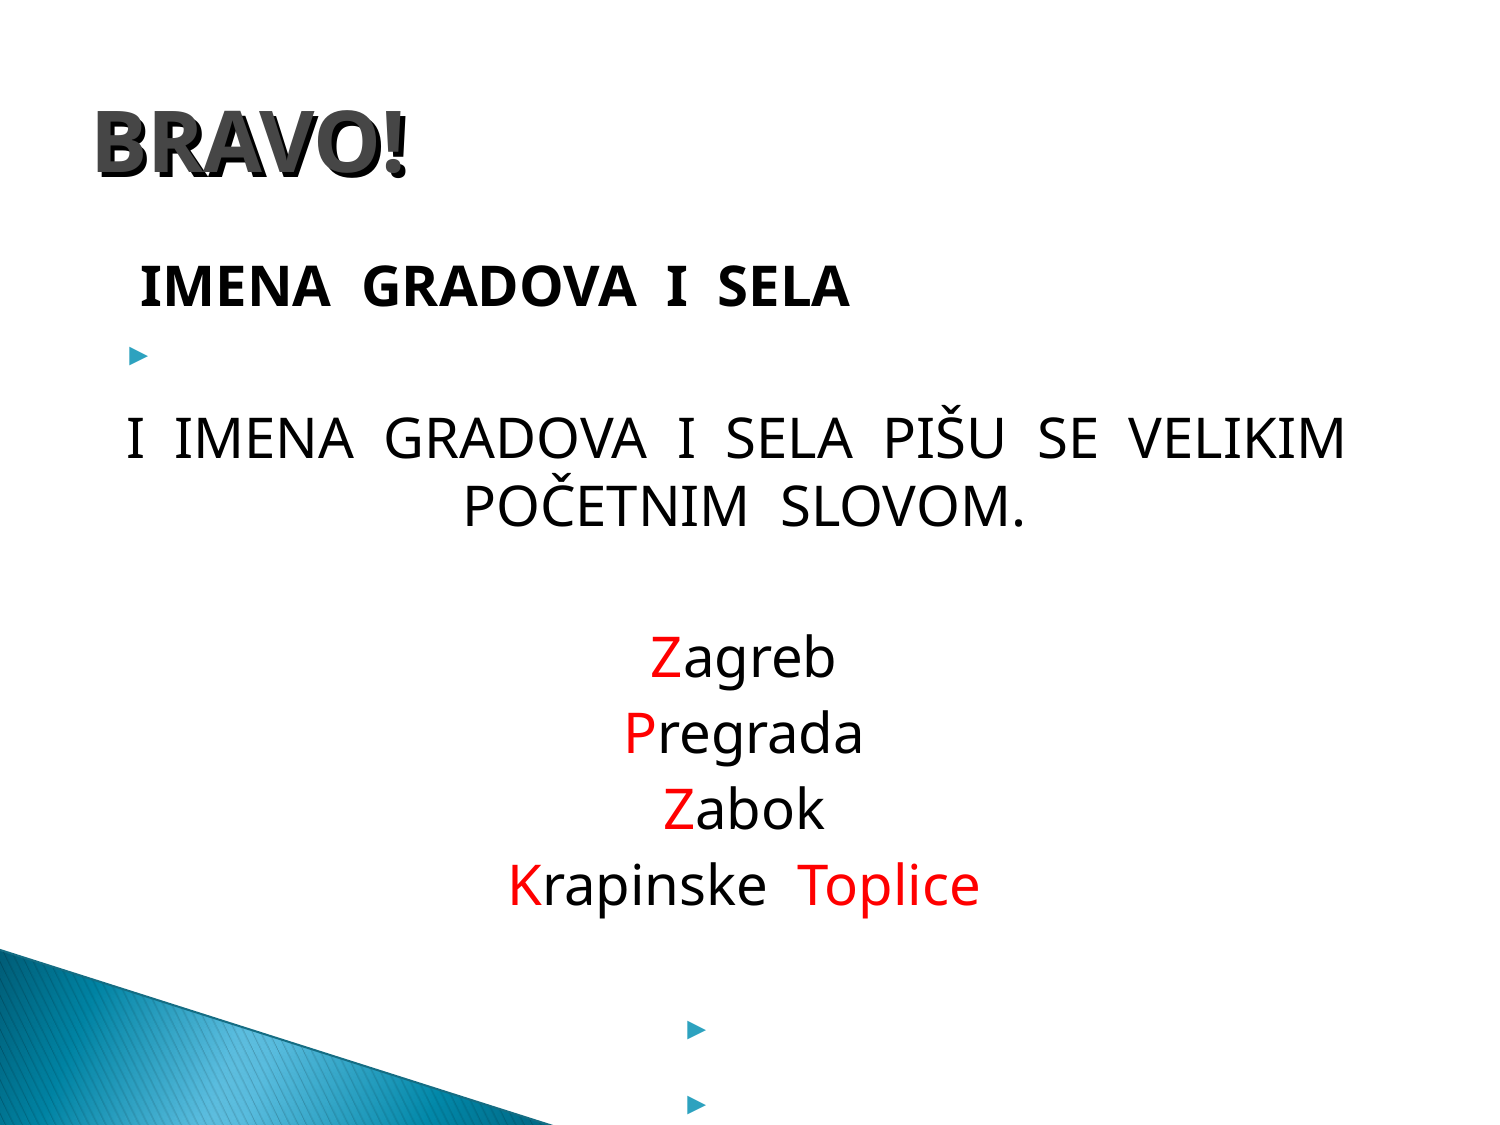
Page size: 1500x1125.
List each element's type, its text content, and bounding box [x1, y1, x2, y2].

list IMENA GRADOVA I SELA I IMENA GRADOVA I SELA PIŠU SE VELIKIM POČETNIM SLOVOM. Zagreb Pregrada Zabok Krapinske Toplice [75, 243, 1426, 986]
title BRAVO! [75, 45, 1426, 233]
